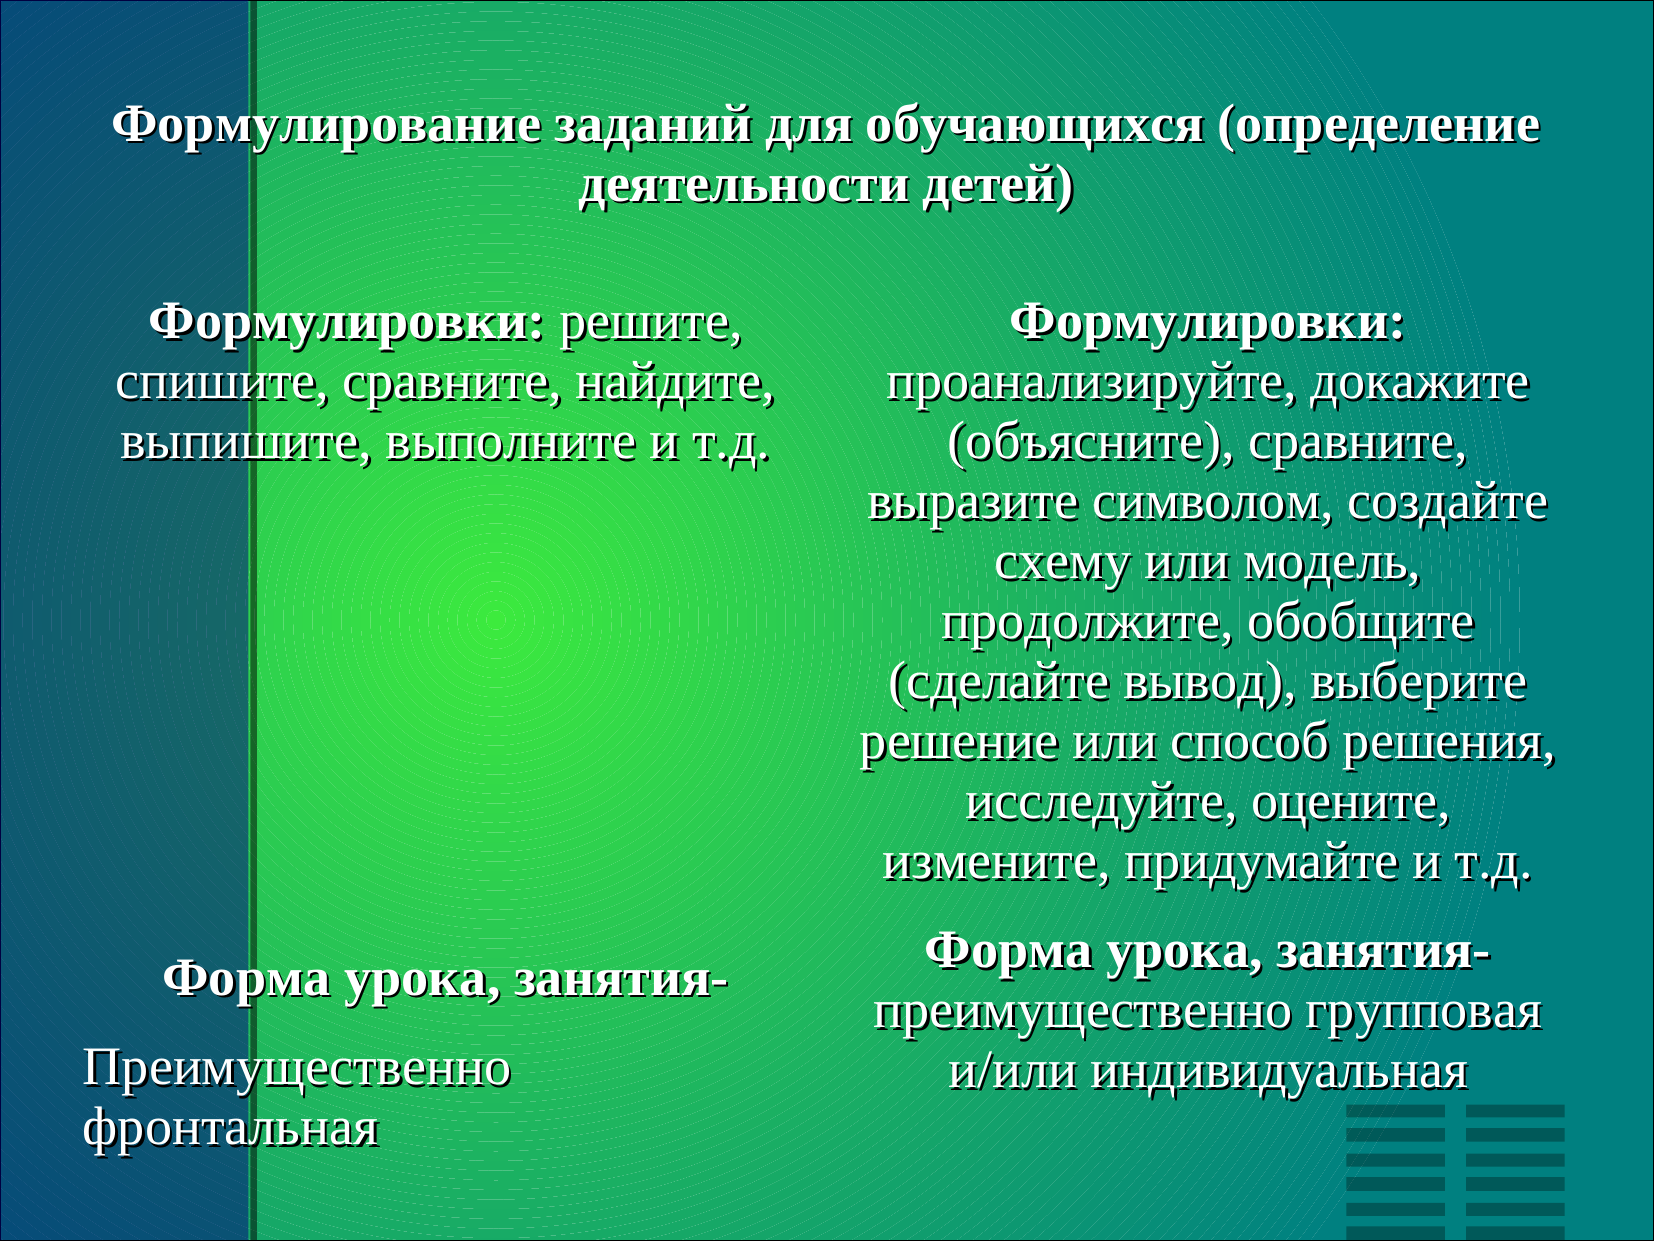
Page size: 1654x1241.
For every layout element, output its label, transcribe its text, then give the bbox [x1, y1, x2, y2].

list Формулировки: проанализируйте, докажите (объясните), сравните, выразите символом, создайте схему или модель, продолжите, обобщите (сделайте вывод), выберите решение или способ решения, исследуйте, оцените, измените, придумайте и т.д. Форма урока, занятия- преимущественно групповая и/или индивидуальная [845, 290, 1572, 1109]
list Формулировки: решите, спишите, сравните, найдите, выпишите, выполните и т.д. Форма урока, занятия- Преимущественно фронтальная [82, 290, 809, 1109]
title Формулирование заданий для обучающихся (определение деятельности детей) [82, 56, 1571, 250]
